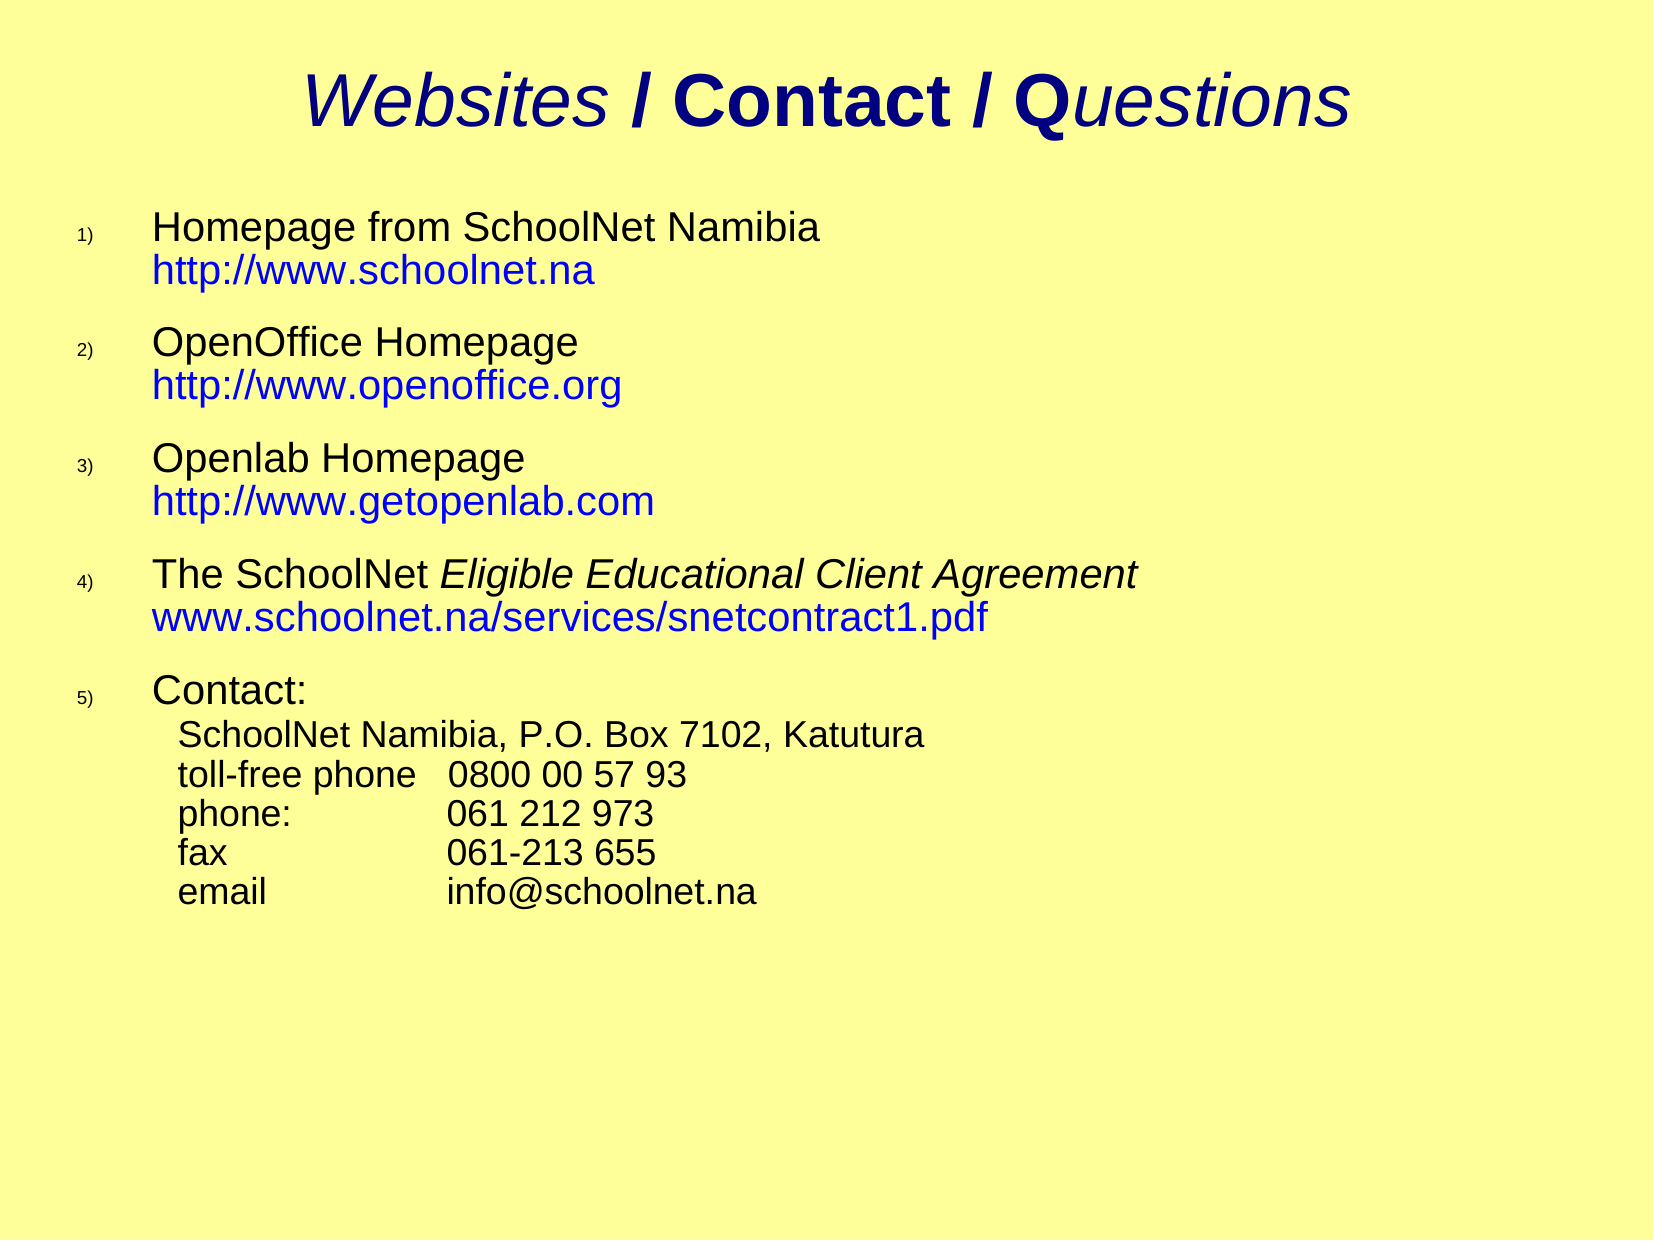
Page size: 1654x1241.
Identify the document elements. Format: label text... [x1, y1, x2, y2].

title Websites / Contact / Questions [59, 29, 1595, 178]
list Homepage from SchoolNet Namibia http://www.schoolnet.na OpenOffice Homepage http://www.openoffice.org Openlab Homepage http://www.getopenlab.com The SchoolNet Eligible Educational Client Agreement www.schoolnet.na/services/snetcontract1.pdf Contact: SchoolNet Namibia, P.O. Box 7102, Katutura toll-free phone 0800 00 57 93 phone: 061 212 973 fax 061-213 655 email info@schoolnet.na [59, 206, 1595, 988]
